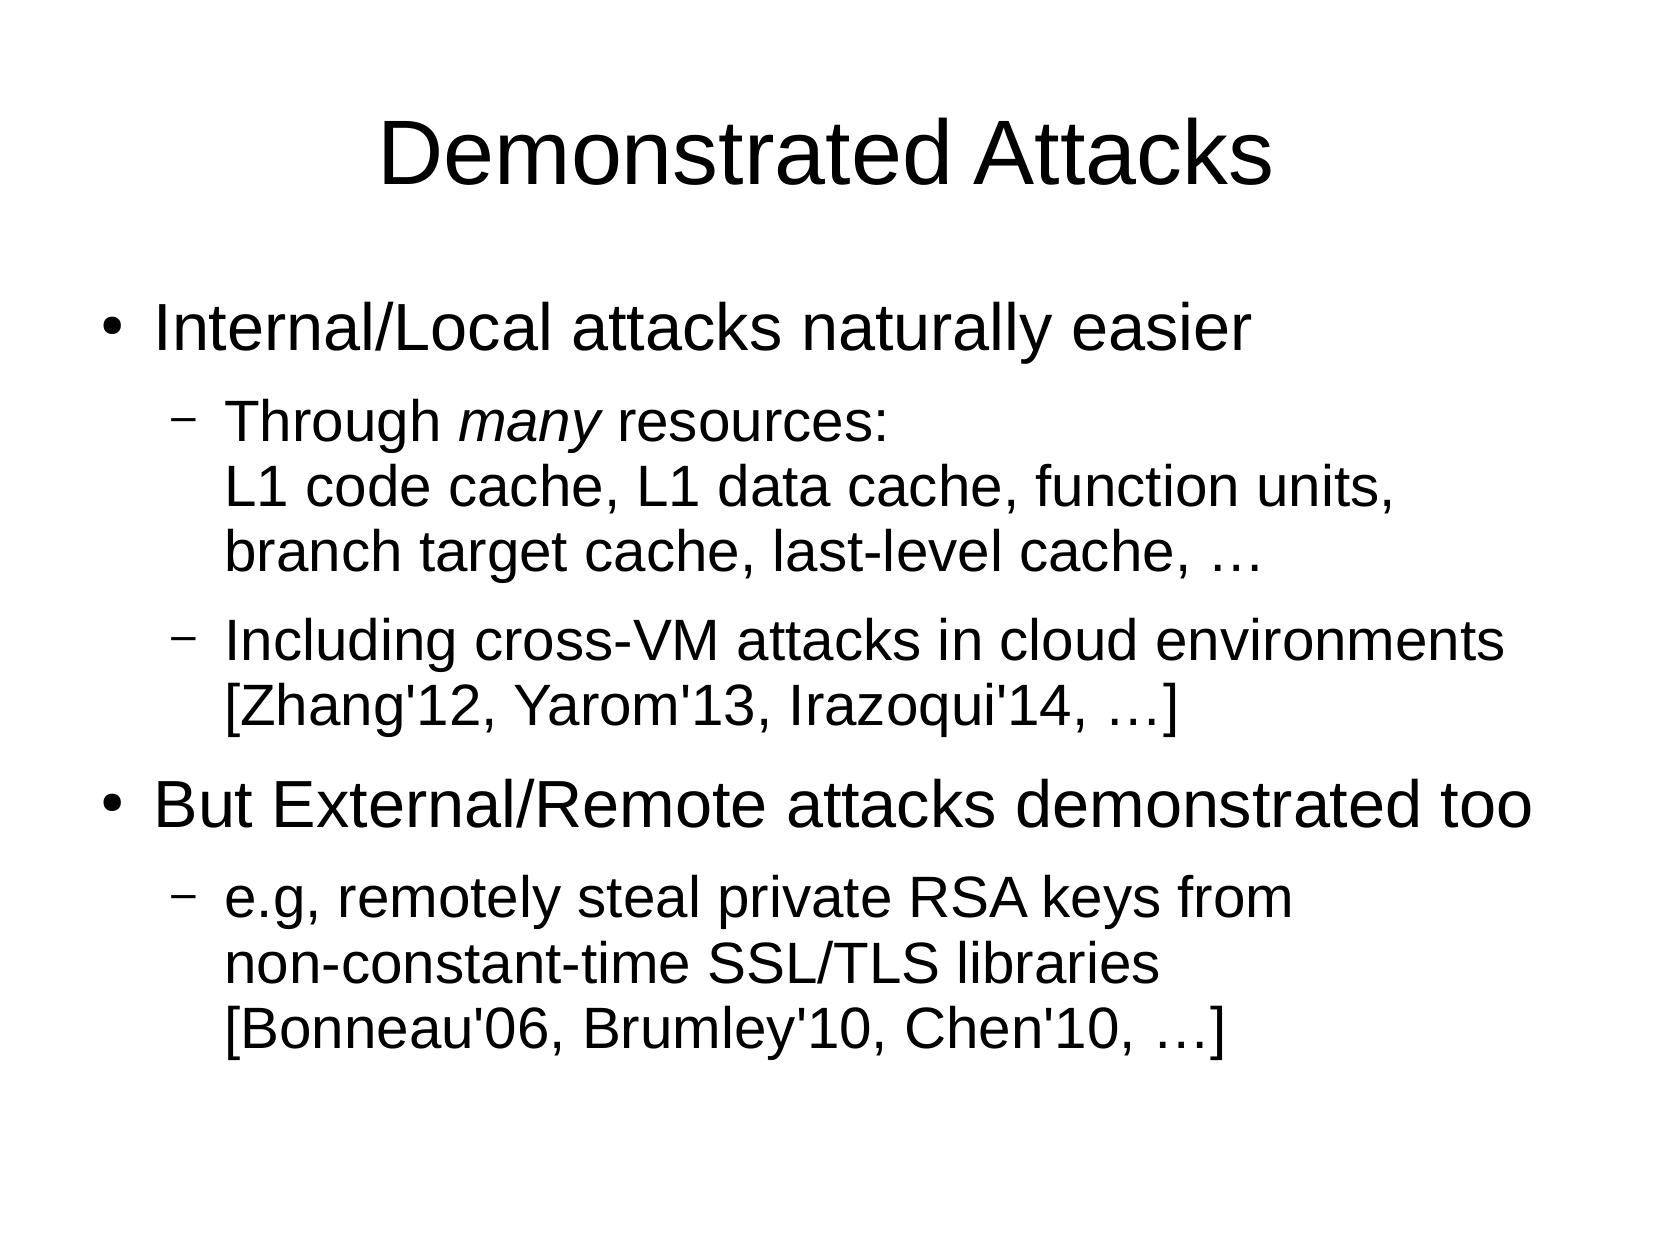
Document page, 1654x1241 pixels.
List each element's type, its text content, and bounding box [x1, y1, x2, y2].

title Demonstrated Attacks [82, 49, 1571, 257]
list Internal/Local attacks naturally easier Through many resources: L1 code cache, L1 data cache, function units, branch target cache, last-level cache, … Including cross-VM attacks in cloud environments [Zhang'12, Yarom'13, Irazoqui'14, …] But External/Remote attacks demonstrated too e.g, remotely steal private RSA keys from non-constant-time SSL/TLS libraries [Bonneau'06, Brumley'10, Chen'10, …] [82, 290, 1571, 1010]
